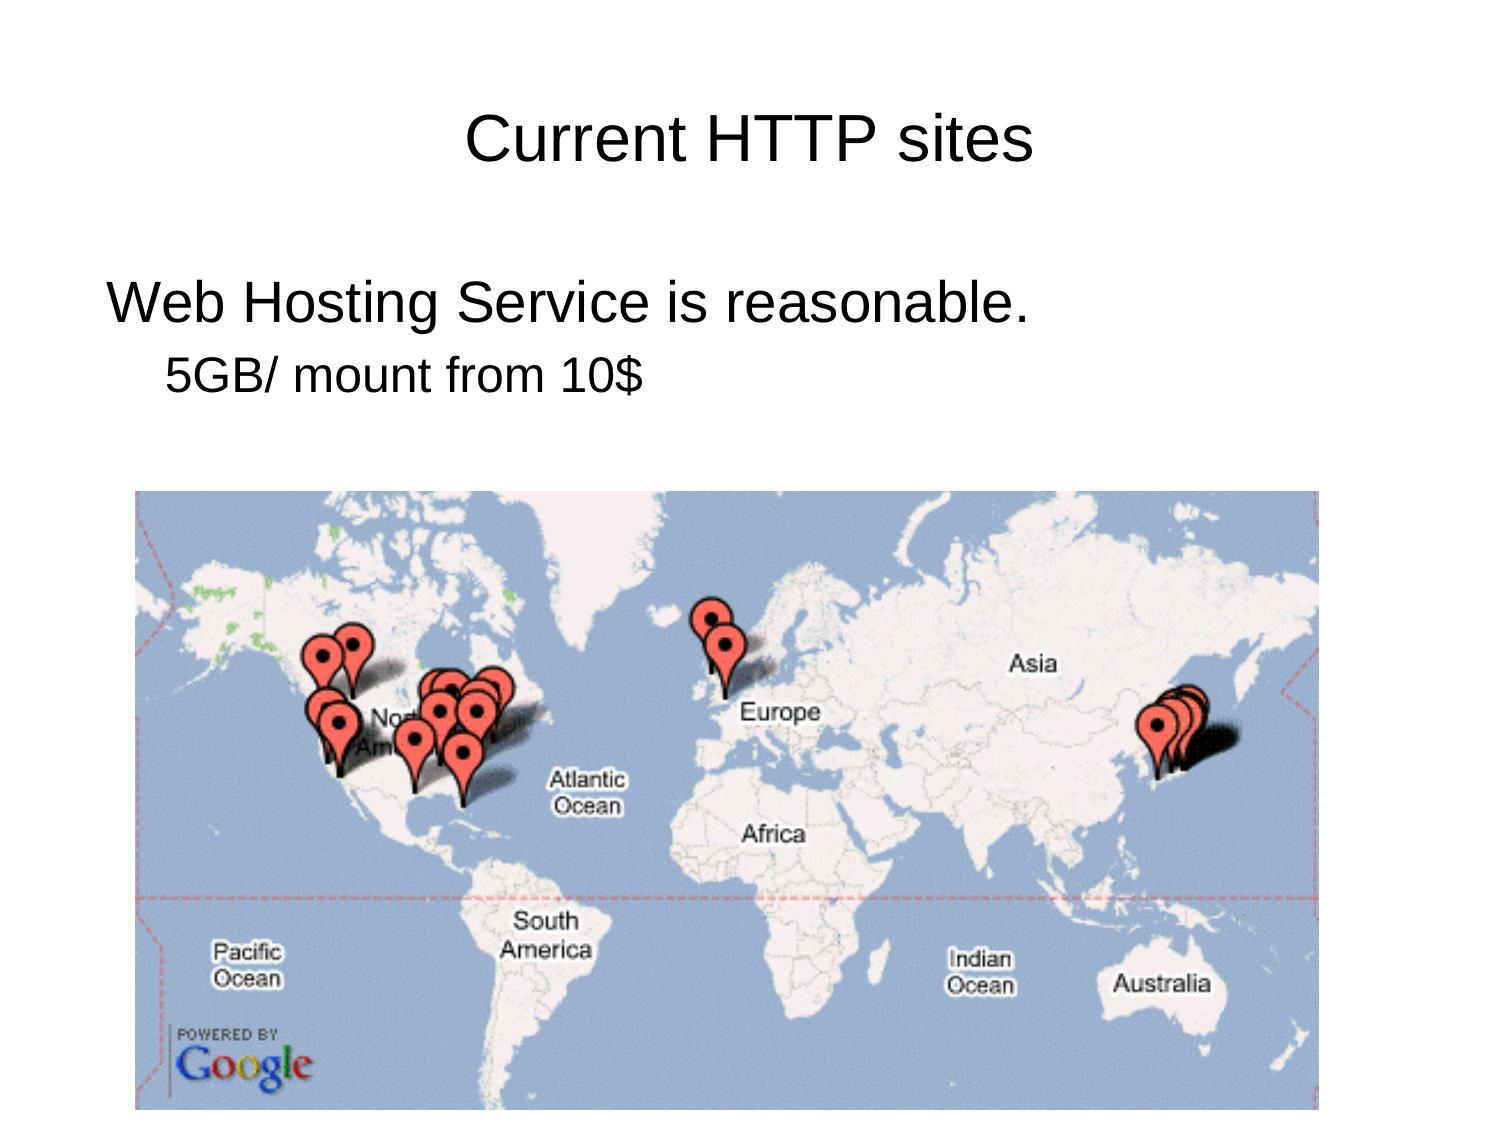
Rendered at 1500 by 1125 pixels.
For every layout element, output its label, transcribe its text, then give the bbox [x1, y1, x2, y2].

list Web Hosting Service is reasonable. 5GB/ mount from 10$ [74, 262, 1459, 1006]
picture [135, 491, 1319, 1110]
title Current HTTP sites [75, 45, 1426, 233]
